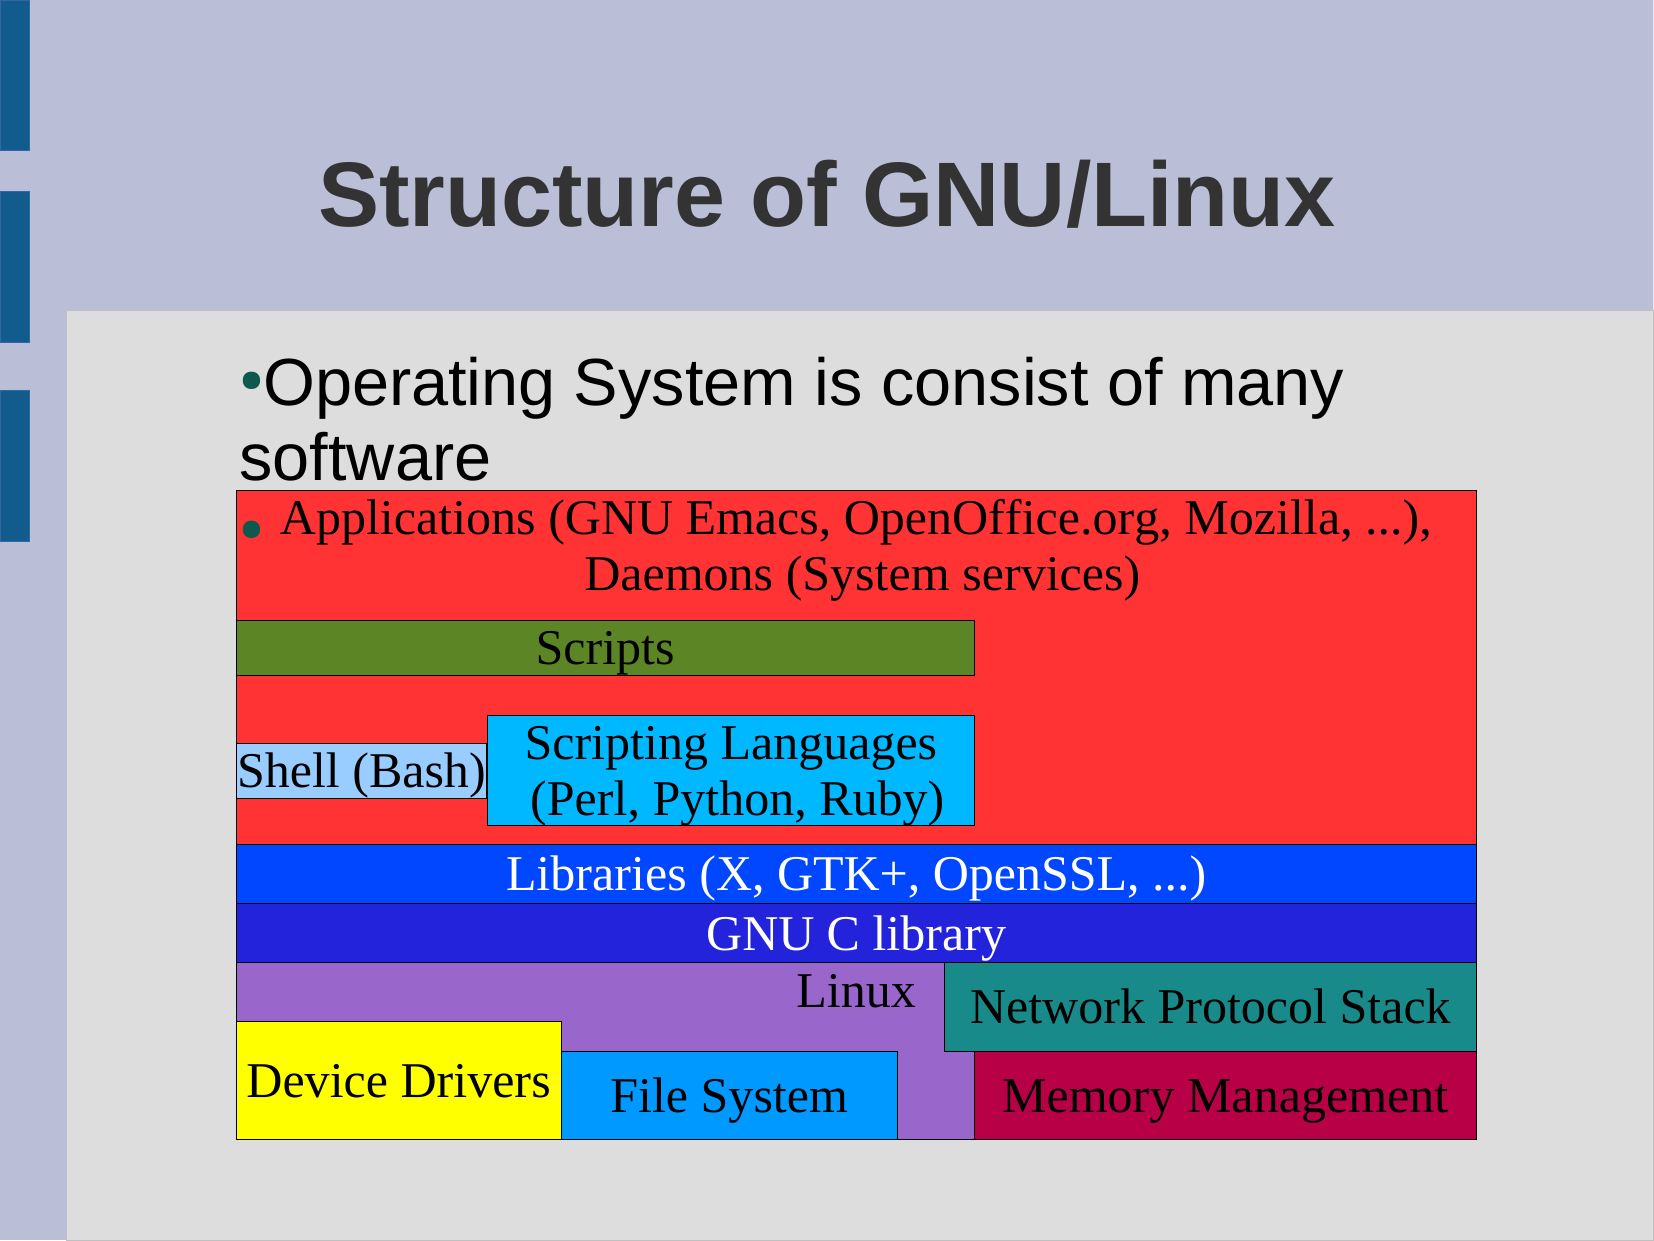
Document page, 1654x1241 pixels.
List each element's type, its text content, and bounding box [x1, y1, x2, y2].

text_box Libraries (X, GTK+, OpenSSL, ...) [236, 844, 1477, 904]
text_box Network Protocol Stack [944, 962, 1477, 1052]
text_box Device Drivers [236, 1021, 562, 1140]
text_box File System [561, 1051, 898, 1140]
list Operating System is consist of many software [121, 344, 1534, 1127]
title Structure of GNU/Linux [121, 91, 1534, 299]
text_box Scripting Languages (Perl, Python, Ruby) [487, 715, 975, 826]
text_box Shell (Bash) [236, 743, 487, 799]
text_box Linux [236, 963, 974, 1140]
text_box GNU C library [236, 904, 1477, 963]
text_box Scripts [236, 620, 975, 676]
text_box Memory Management [974, 1052, 1477, 1140]
